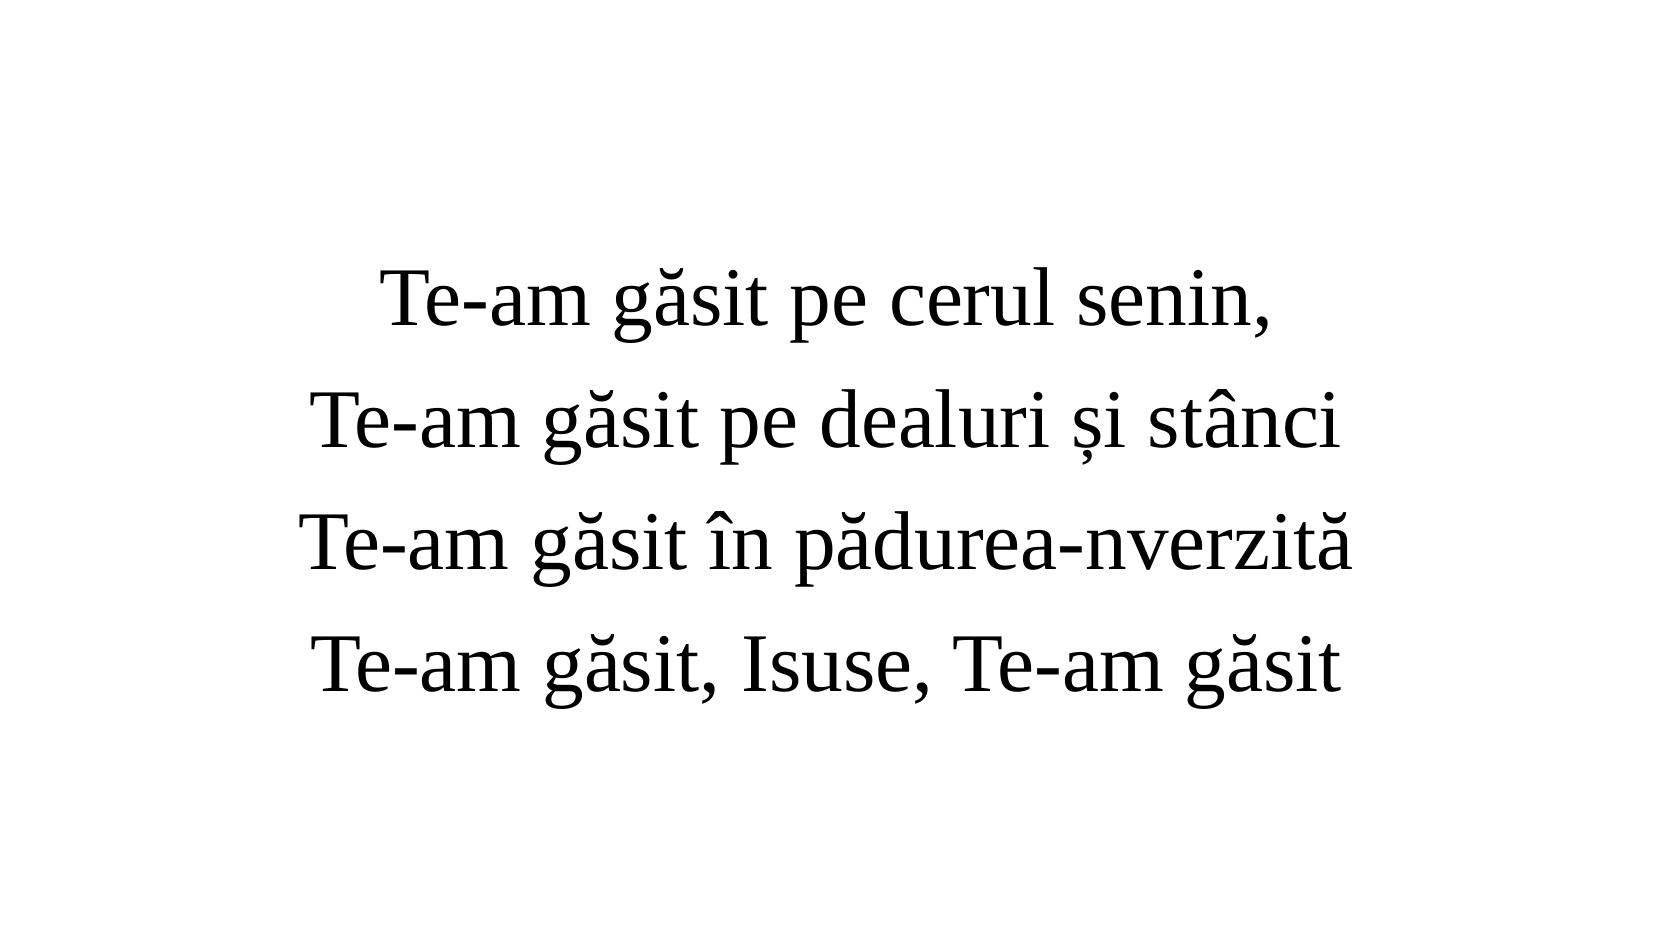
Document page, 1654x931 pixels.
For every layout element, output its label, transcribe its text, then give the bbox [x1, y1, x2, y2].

subtitle Te-am găsit pe cerul senin, Te-am găsit pe dealuri și stânci Te-am găsit în pădurea-nverzită Te-am găsit, Isuse, Te-am găsit [118, 238, 1536, 712]
